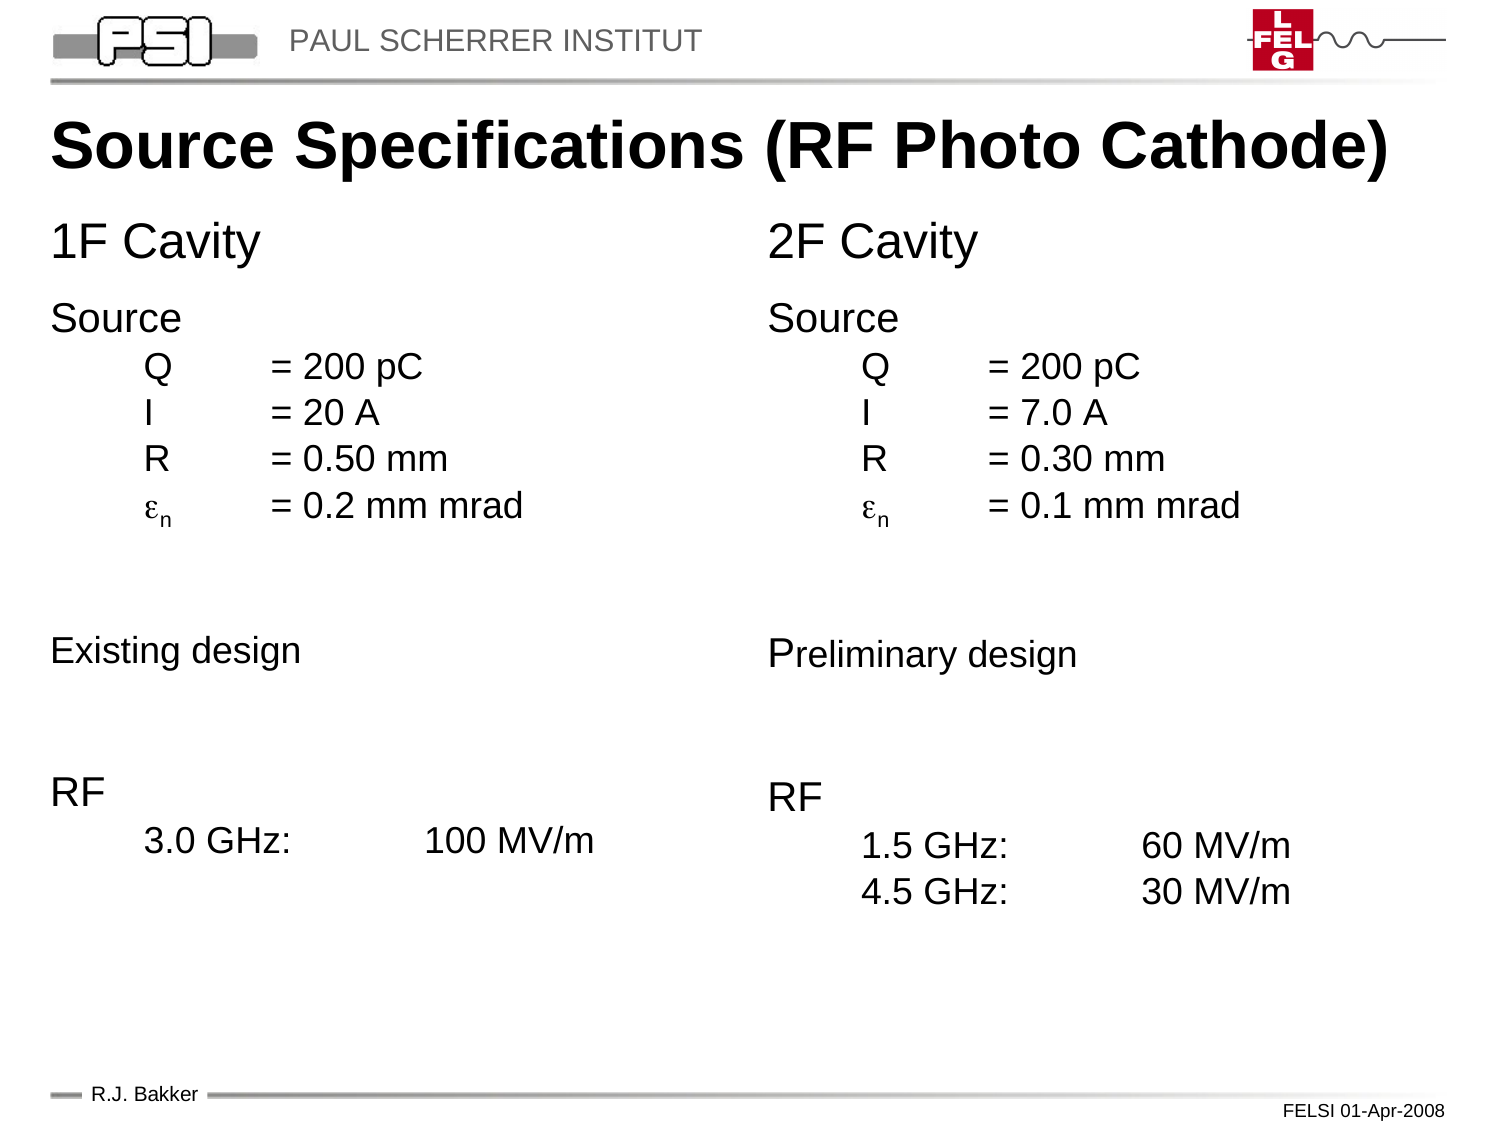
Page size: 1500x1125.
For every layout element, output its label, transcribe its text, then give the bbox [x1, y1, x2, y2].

picture [50, 1092, 82, 1099]
title Source Specifications (RF Photo Cathode) [50, 101, 1450, 190]
picture [1246, 8, 1447, 72]
list 1F Cavity Source Q = 200 pC I = 20 A R = 0.50 mm n = 0.2 mm mrad Existing design RF 3.0 GHz: 100 MV/m [50, 207, 734, 1033]
picture [50, 78, 1447, 85]
picture [52, 15, 260, 69]
picture [208, 1092, 1447, 1099]
list 2F Cavity Source Q = 200 pC I = 7.0 A R = 0.30 mm n = 0.1 mm mrad Preliminary design RF 1.5 GHz: 60 MV/m 4.5 GHz: 30 MV/m [767, 207, 1451, 1033]
